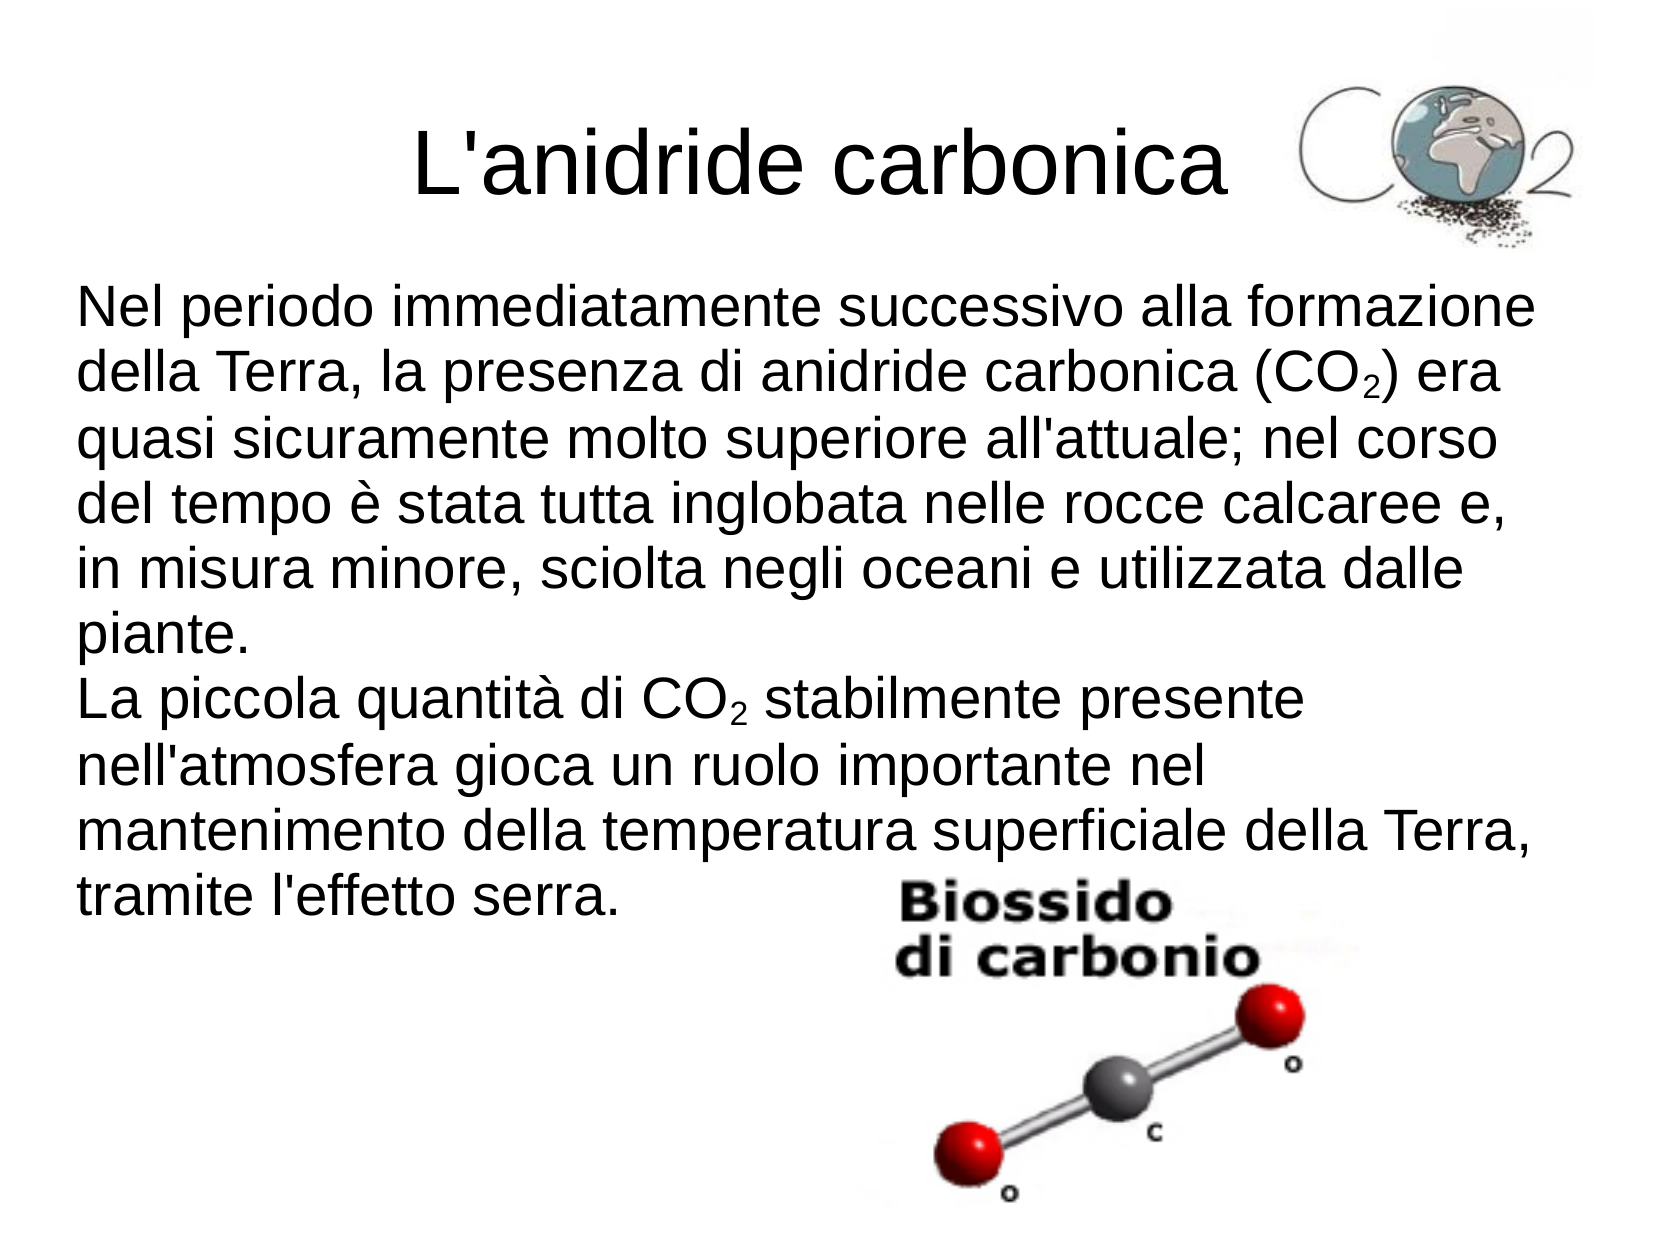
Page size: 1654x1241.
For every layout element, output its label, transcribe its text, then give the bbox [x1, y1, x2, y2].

picture [1282, 10, 1595, 296]
list Nel periodo immediatamente successivo alla formazione della Terra, la presenza di anidride carbonica (CO2) era quasi sicuramente molto superiore all'attuale; nel corso del tempo è stata tutta inglobata nelle rocce calcaree e, in misura minore, sciolta negli oceani e utilizzata dalle piante. La piccola quantità di CO2 stabilmente presente nell'atmosfera gioca un ruolo importante nel mantenimento della temperatura superficiale della Terra, tramite l'effetto serra. [76, 274, 1565, 1093]
picture [856, 1093, 1359, 1211]
title L'anidride carbonica [76, 59, 1282, 267]
